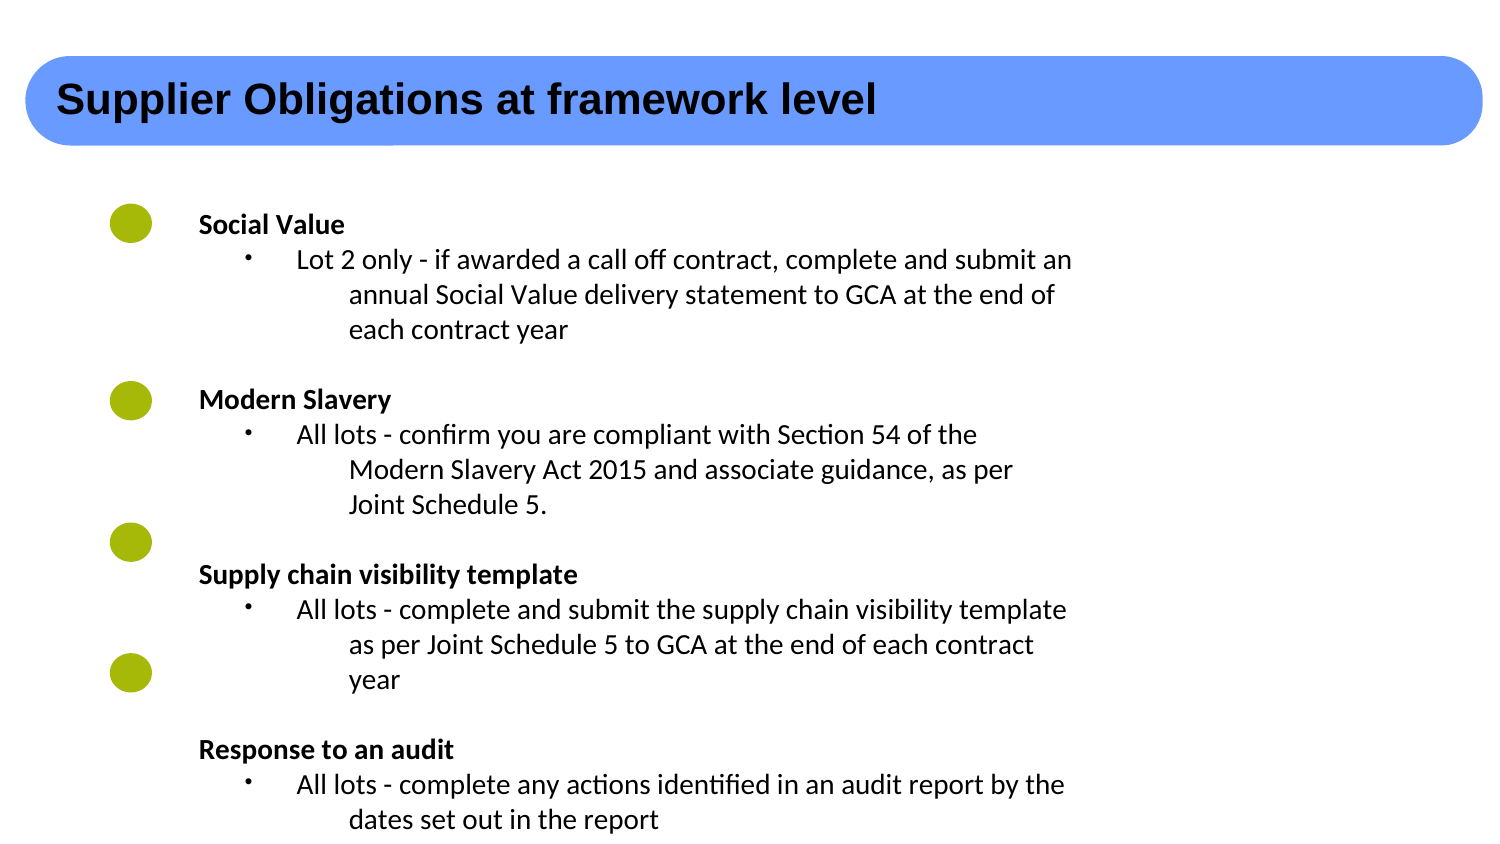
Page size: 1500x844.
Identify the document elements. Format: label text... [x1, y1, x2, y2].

text_box [109, 203, 152, 243]
title Supplier Obligations at framework level [55, 70, 1235, 137]
text_box [109, 381, 152, 421]
text_box Social Value Lot 2 only - if awarded a call off contract, complete and submit an annual Social Value delivery statement to GCA at the end of each contract year Modern Slavery All lots - confirm you are compliant with Section 54 of the Modern Slavery Act 2015 and associate guidance, as per Joint Schedule 5. Supply chain visibility template All lots - complete and submit the supply chain visibility template as per Joint Schedule 5 to GCA at the end of each contract year Response to an audit All lots - complete any actions identified in an audit report by the dates set out in the report [183, 190, 1089, 257]
text_box [109, 522, 152, 562]
text_box [109, 653, 152, 693]
